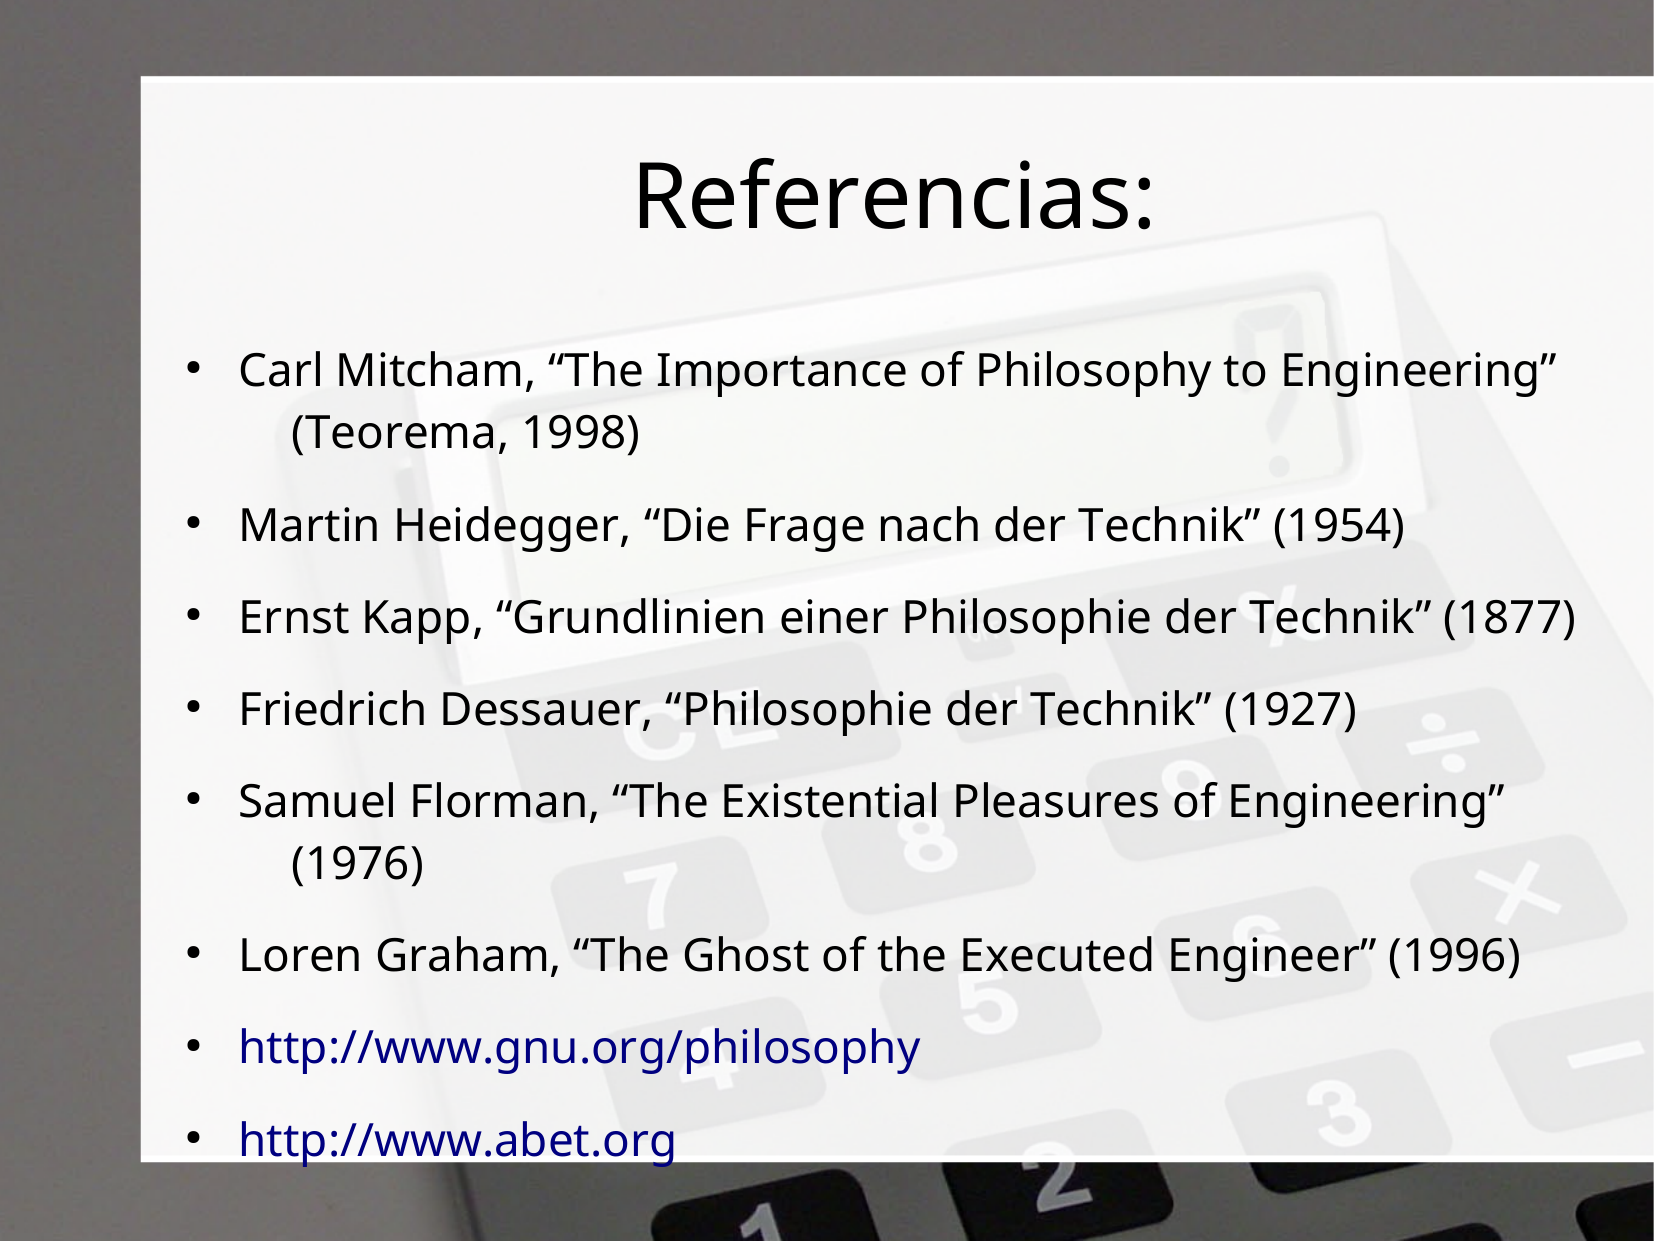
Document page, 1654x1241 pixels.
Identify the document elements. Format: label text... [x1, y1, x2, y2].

picture [0, 0, 1654, 1241]
title Referencias: [150, 89, 1639, 297]
list Carl Mitcham, “The Importance of Philosophy to Engineering” (Teorema, 1998) Martin Heidegger, “Die Frage nach der Technik” (1954) Ernst Kapp, “Grundlinien einer Philosophie der Technik” (1877) Friedrich Dessauer, “Philosophie der Technik” (1927) Samuel Florman, “The Existential Pleasures of Engineering” (1976) Loren Graham, “The Ghost of the Executed Engineer” (1996) http://www.gnu.org/philosophy http://www.abet.org [150, 337, 1613, 1142]
